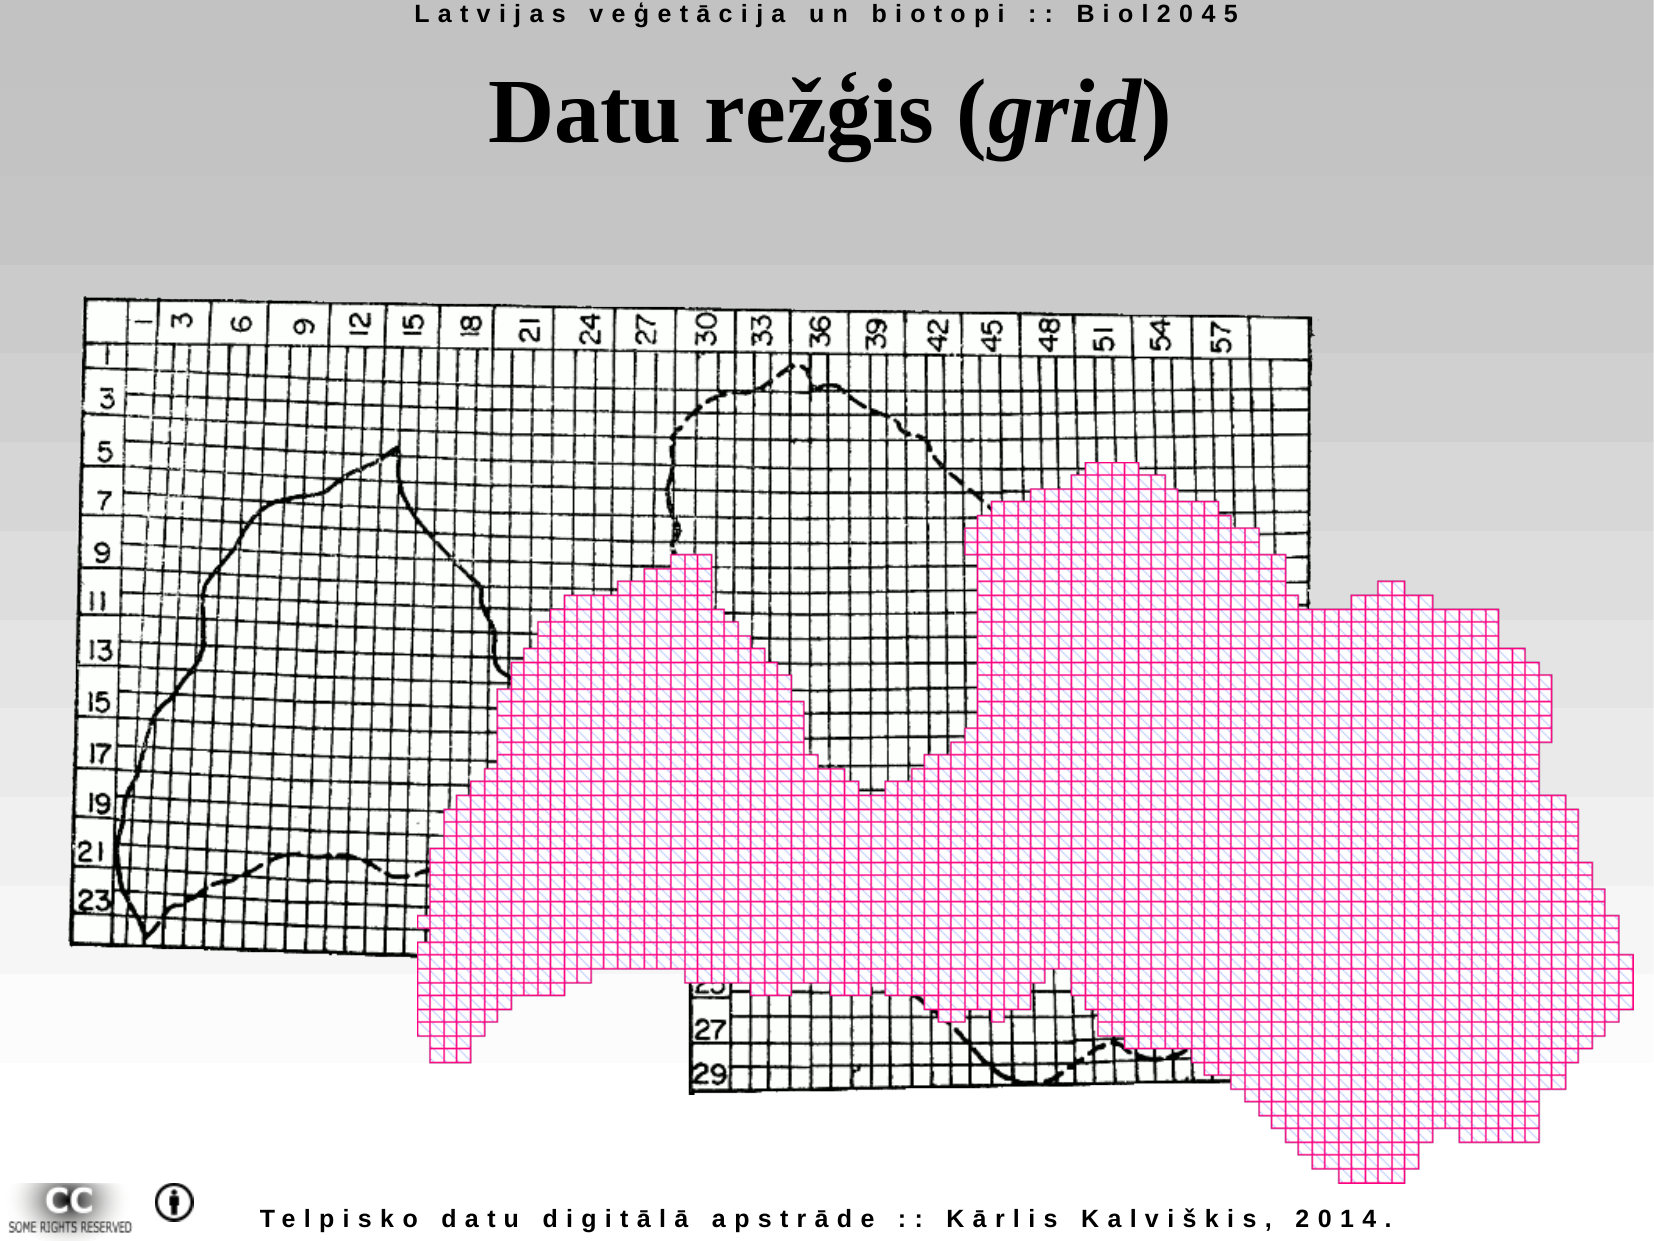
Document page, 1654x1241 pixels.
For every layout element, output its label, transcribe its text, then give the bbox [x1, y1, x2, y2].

picture [0, 0, 1654, 1241]
title Datu režģis (grid) [34, 61, 1626, 296]
